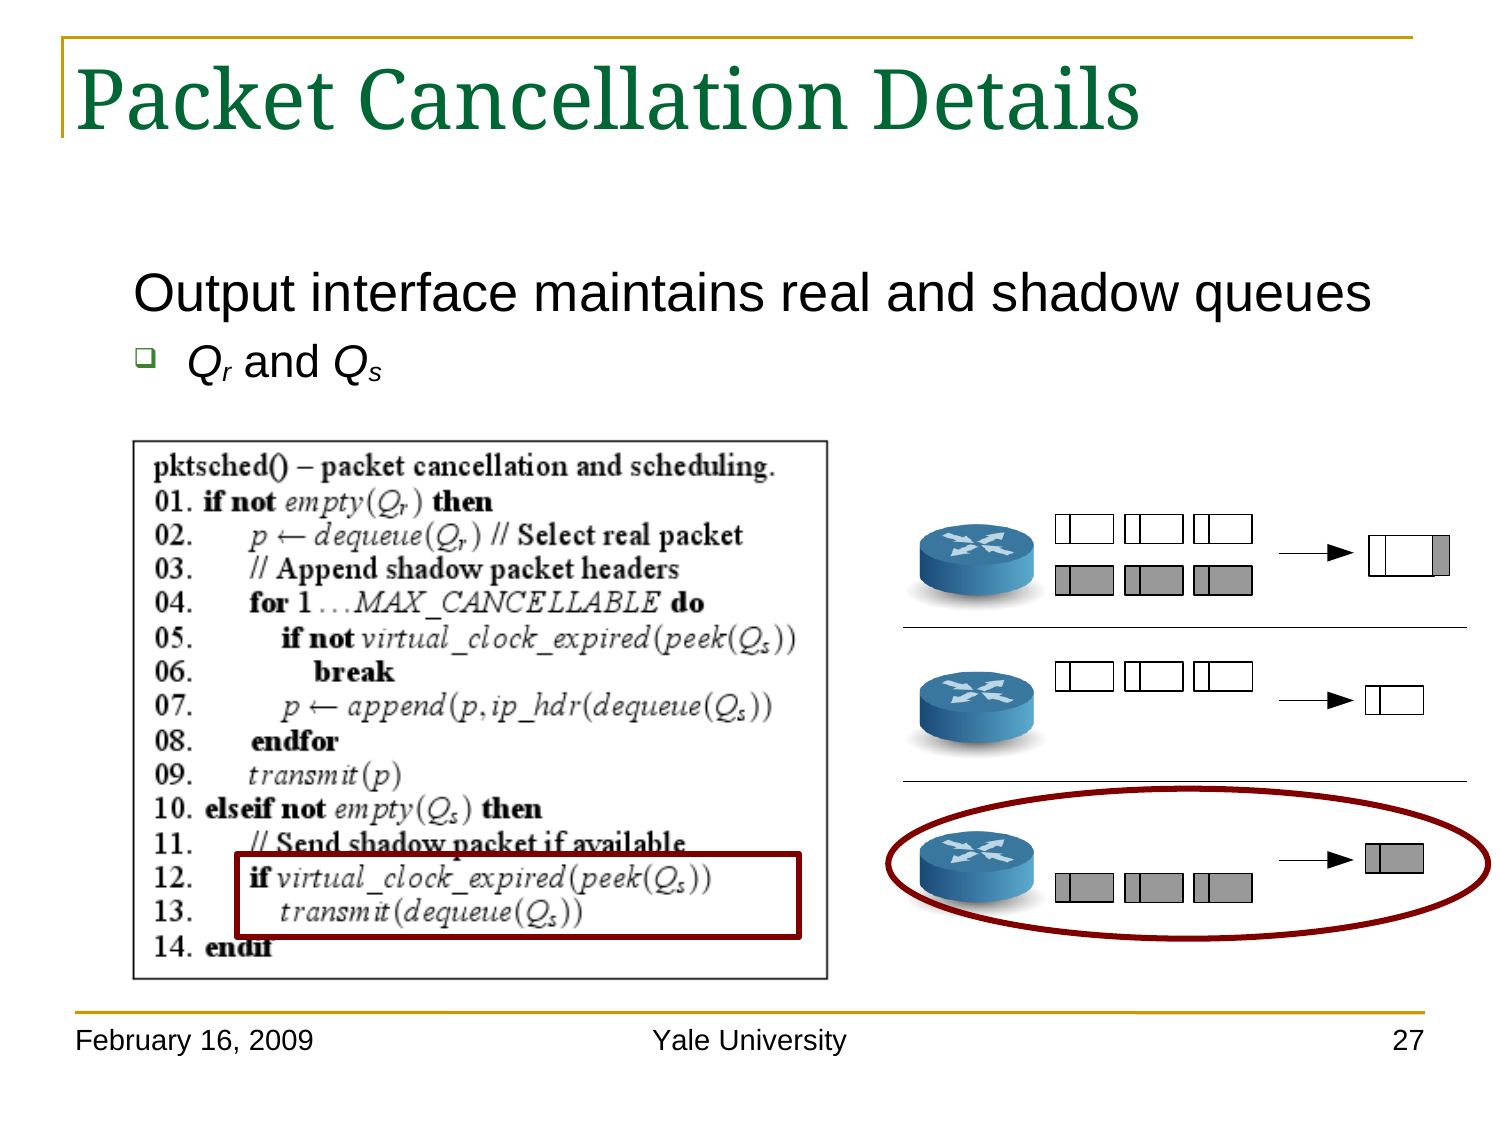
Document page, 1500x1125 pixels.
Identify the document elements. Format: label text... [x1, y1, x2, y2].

text_box [1425, 535, 1450, 576]
title Packet Cancellation Details [75, 45, 1425, 151]
picture [126, 430, 839, 989]
list Output interface maintains real and shadow queues Qr and Qs [77, 262, 1425, 1006]
list Output interface maintains real and shadow queues Qr and Qs [892, 792, 1425, 935]
